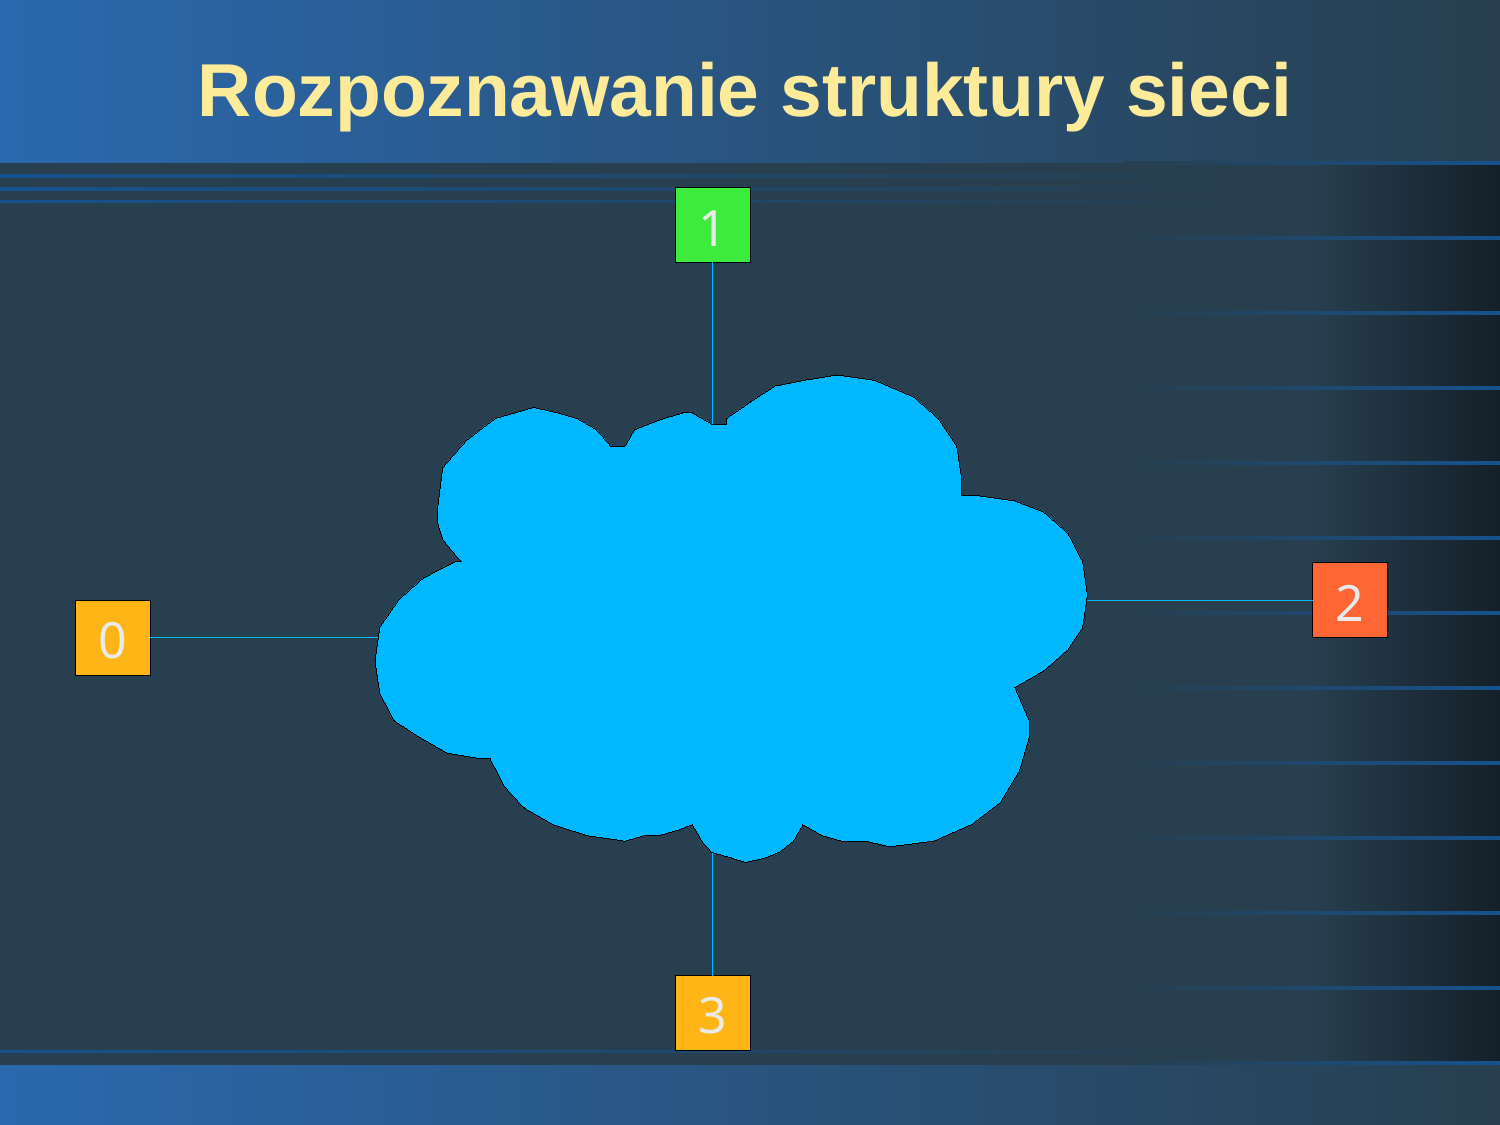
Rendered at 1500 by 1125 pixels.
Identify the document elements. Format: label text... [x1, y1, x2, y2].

title Rozpoznawanie struktury sieci [83, 24, 1409, 151]
text_box 1 [675, 187, 751, 263]
text_box 3 [675, 975, 751, 1051]
text_box 2 [1312, 562, 1388, 638]
text_box 0 [75, 600, 151, 676]
text_box [374, 374, 1088, 863]
